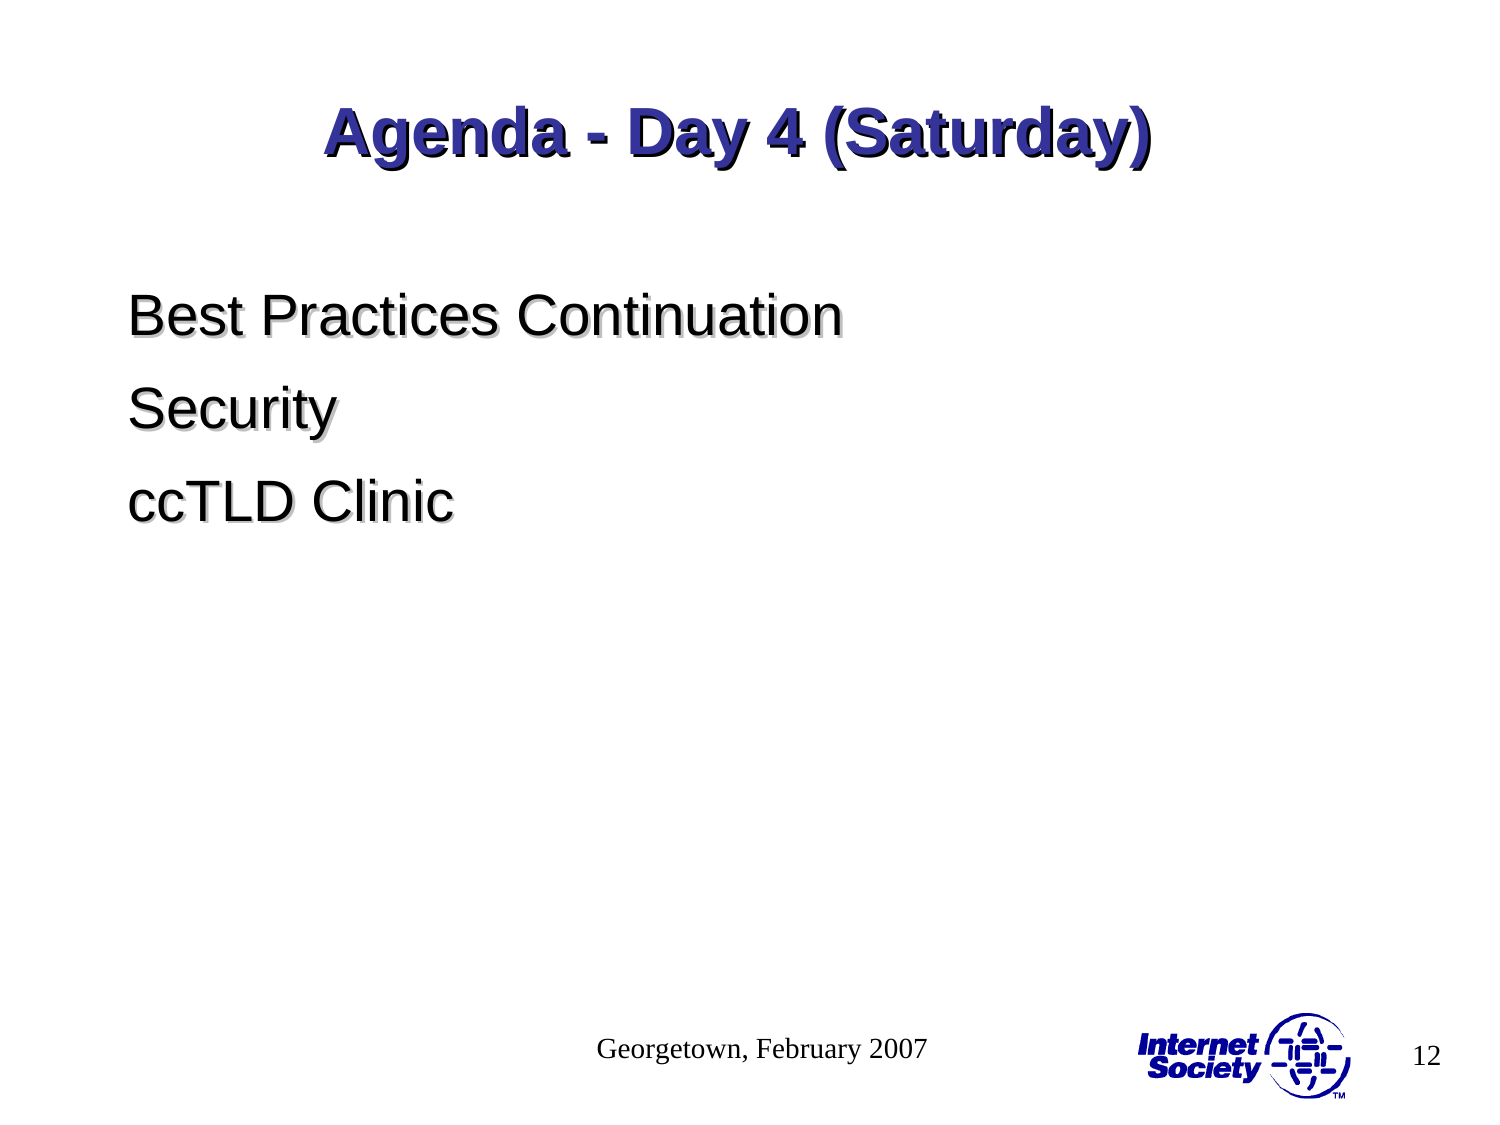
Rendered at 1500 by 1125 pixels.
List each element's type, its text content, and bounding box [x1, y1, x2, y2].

title Agenda - Day 4 (Saturday) [99, 37, 1375, 225]
list Best Practices Continuation Security ccTLD Clinic [112, 262, 1388, 1001]
picture [1137, 1012, 1351, 1099]
